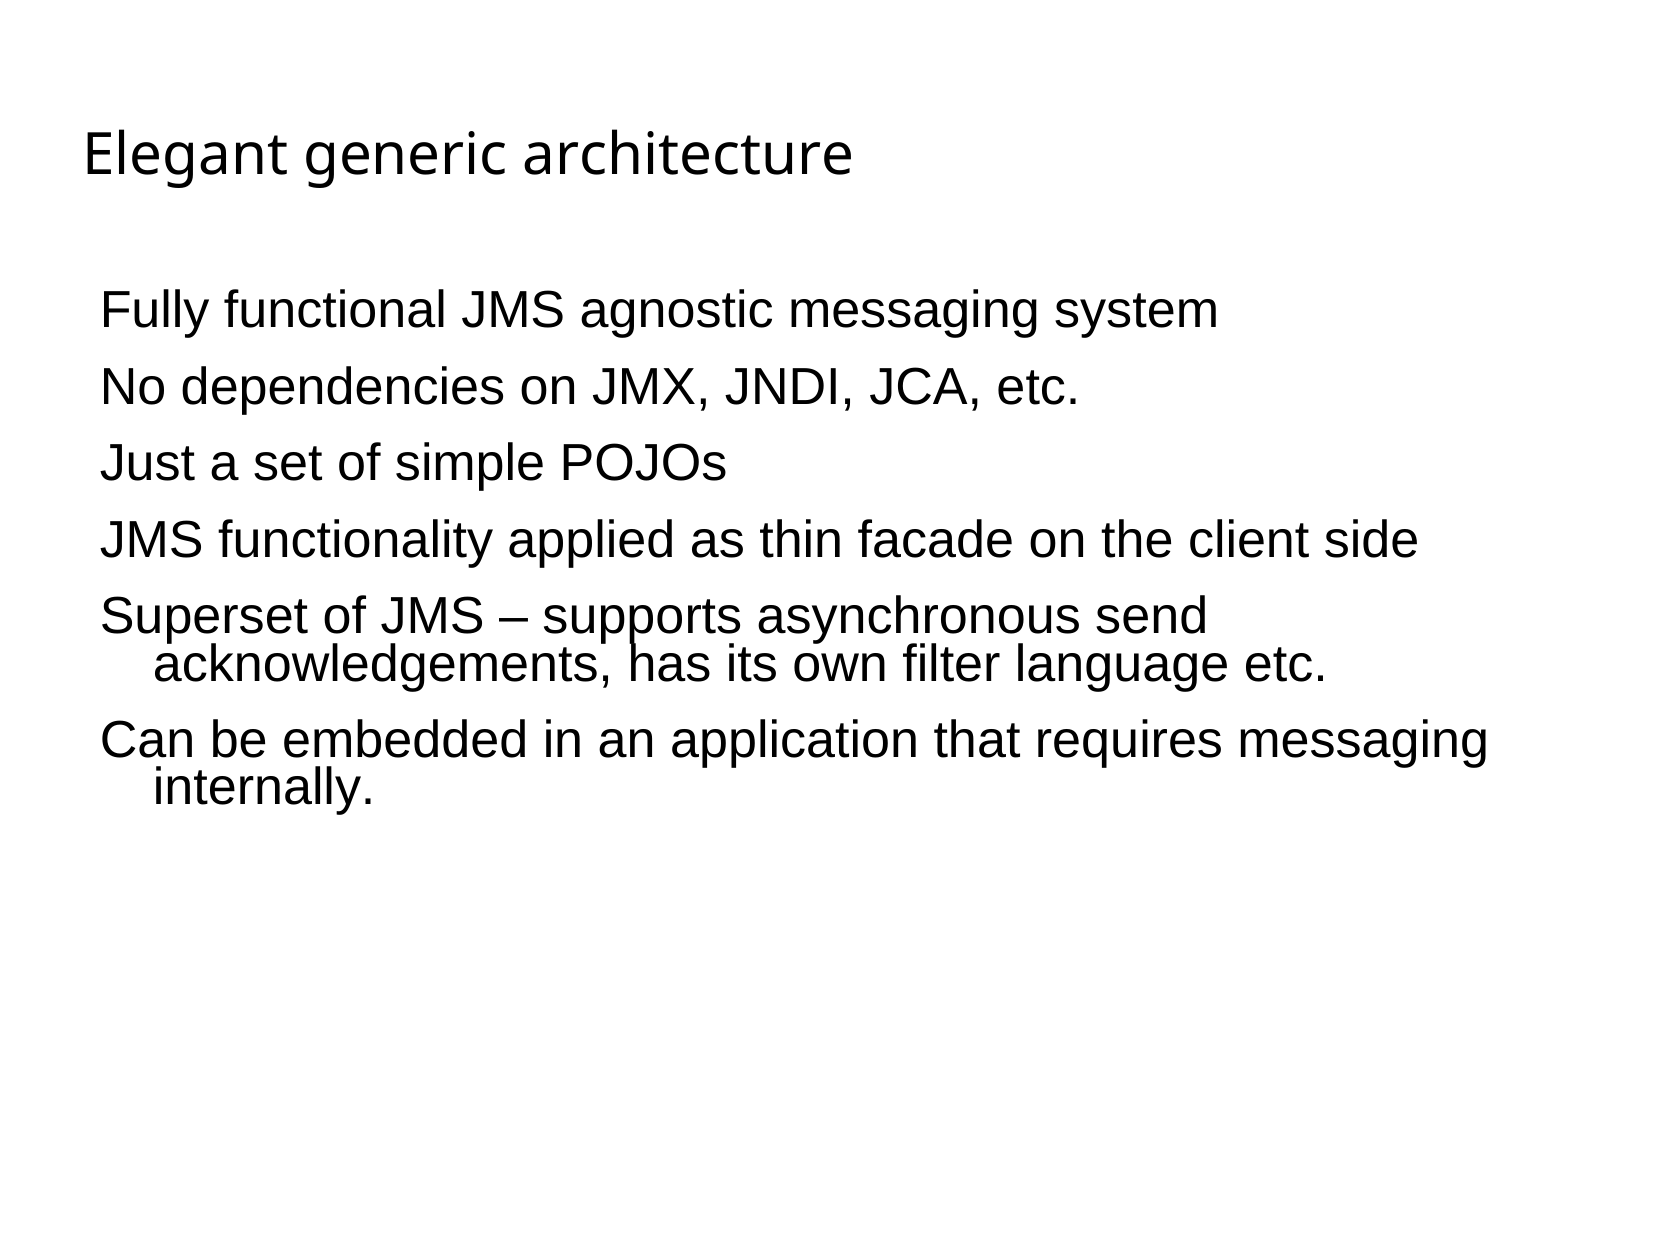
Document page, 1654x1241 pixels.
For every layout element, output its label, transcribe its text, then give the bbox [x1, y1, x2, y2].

list Fully functional JMS agnostic messaging system No dependencies on JMX, JNDI, JCA, etc. Just a set of simple POJOs JMS functionality applied as thin facade on the client side Superset of JMS – supports asynchronous send acknowledgements, has its own filter language etc. Can be embedded in an application that requires messaging internally. [82, 290, 1571, 1094]
title Elegant generic architecture [82, 56, 1571, 249]
